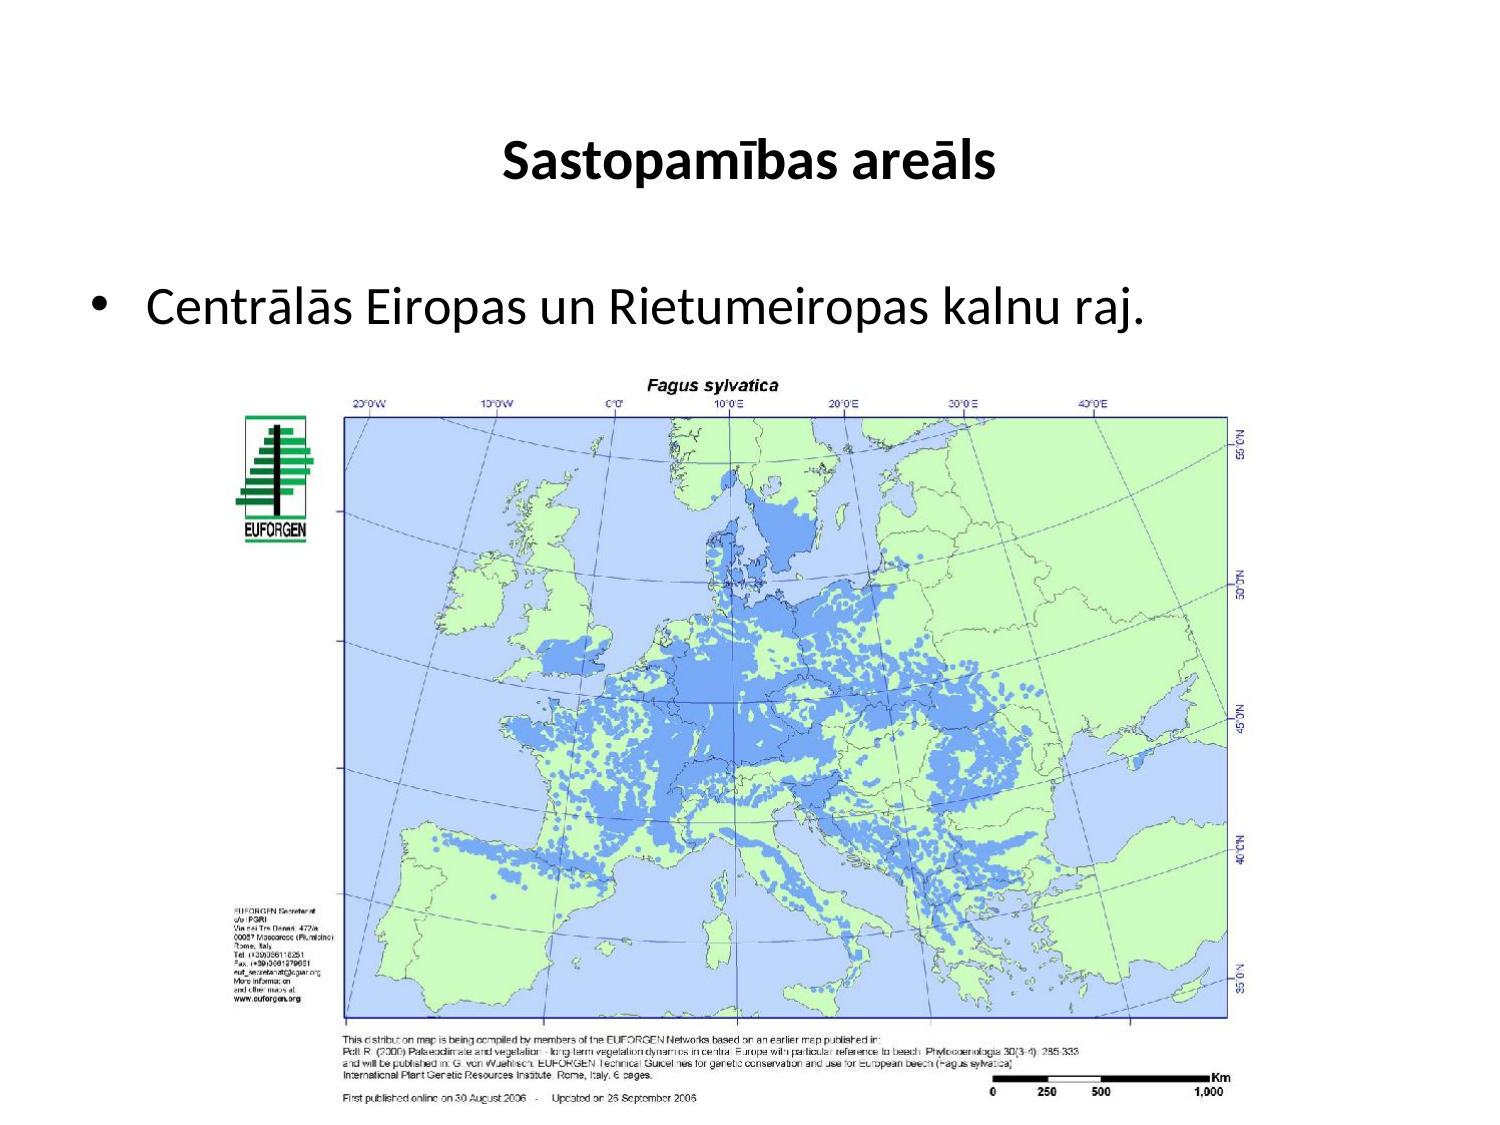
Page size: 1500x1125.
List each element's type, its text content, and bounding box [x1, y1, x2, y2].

picture [210, 359, 1276, 1114]
list Centrālās Eiropas un Rietumeiropas kalnu raj. [75, 262, 1426, 1006]
title Sastopamības areāls [75, 45, 1426, 233]
